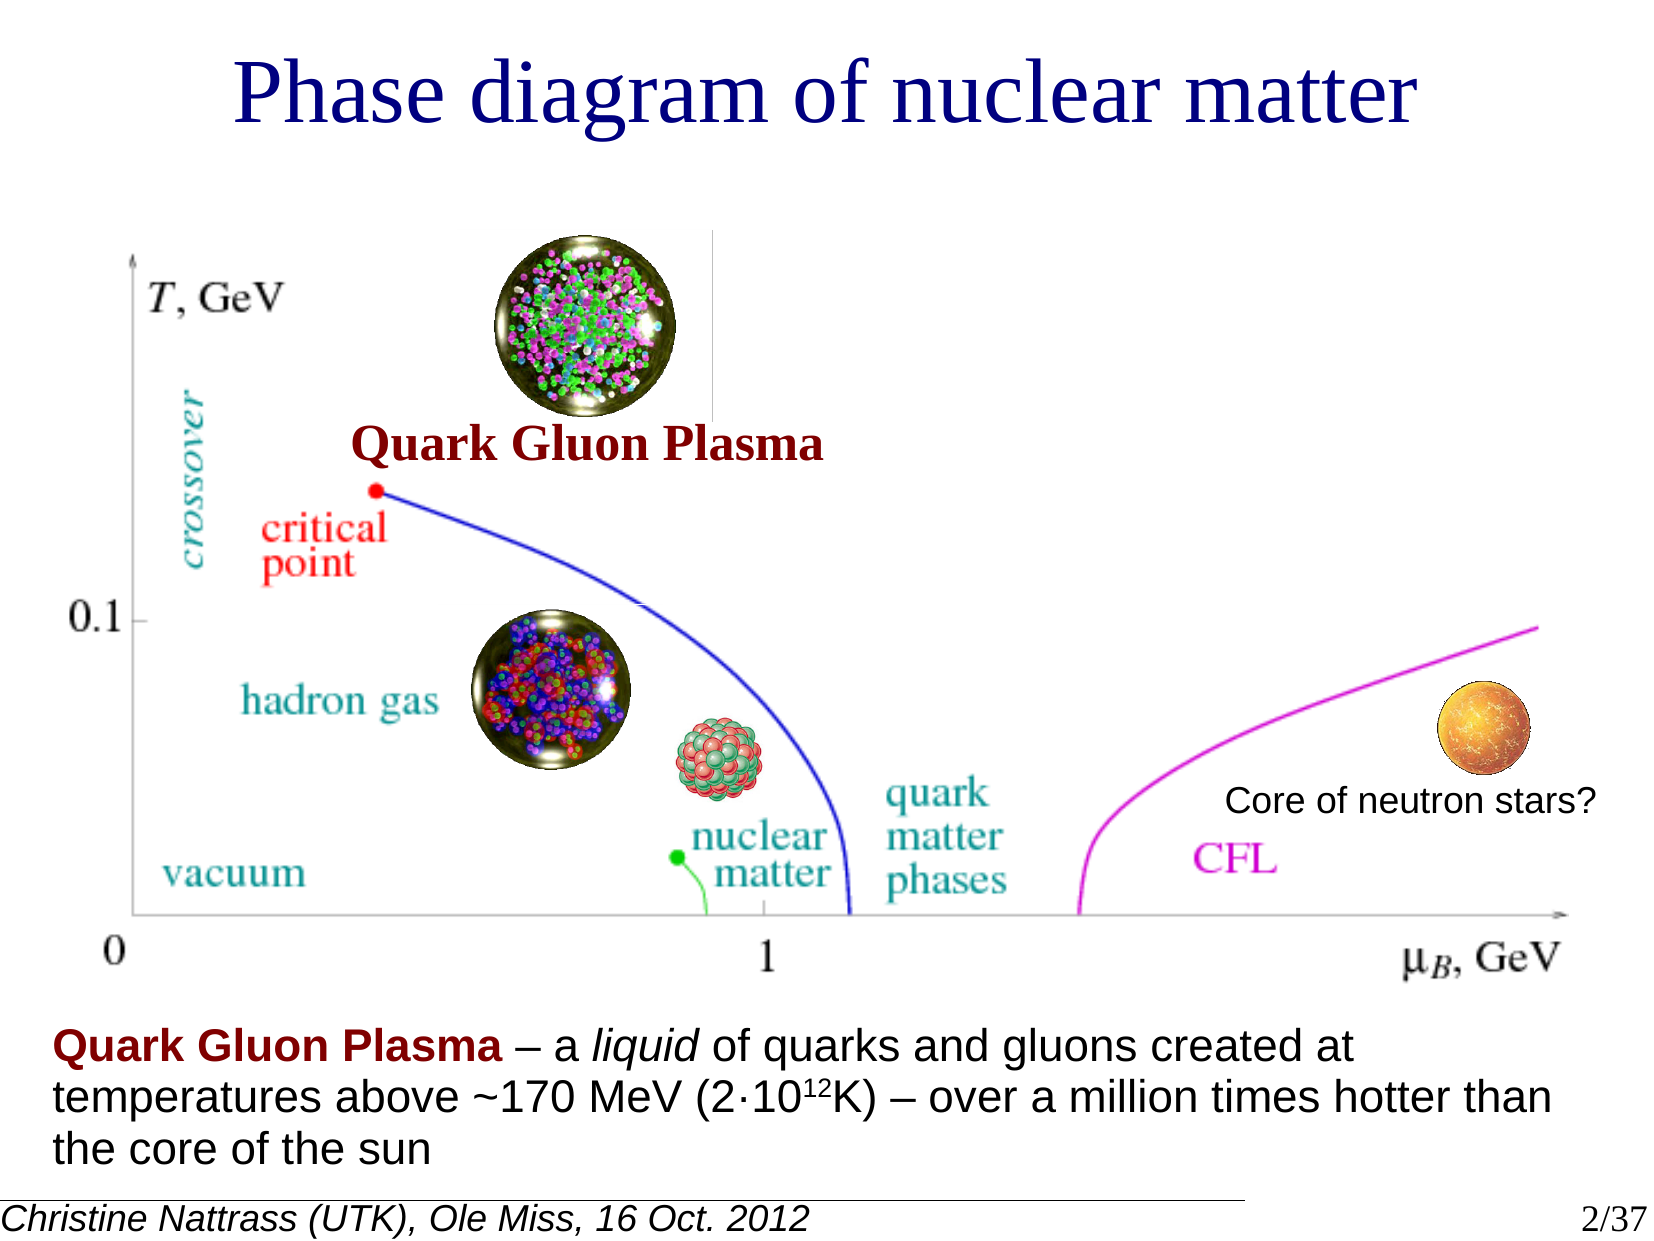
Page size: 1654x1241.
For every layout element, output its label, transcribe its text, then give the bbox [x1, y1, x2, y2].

title Phase diagram of nuclear matter [82, 26, 1570, 148]
text_box Core of neutron stars? [1209, 772, 1613, 830]
picture [68, 229, 1569, 986]
text_box Quark Gluon Plasma – a liquid of quarks and gluons created at temperatures above ~170 MeV (2·1012K) – over a million times hotter than the core of the sun [37, 1012, 1612, 1184]
text_box Quark Gluon Plasma [304, 406, 871, 480]
